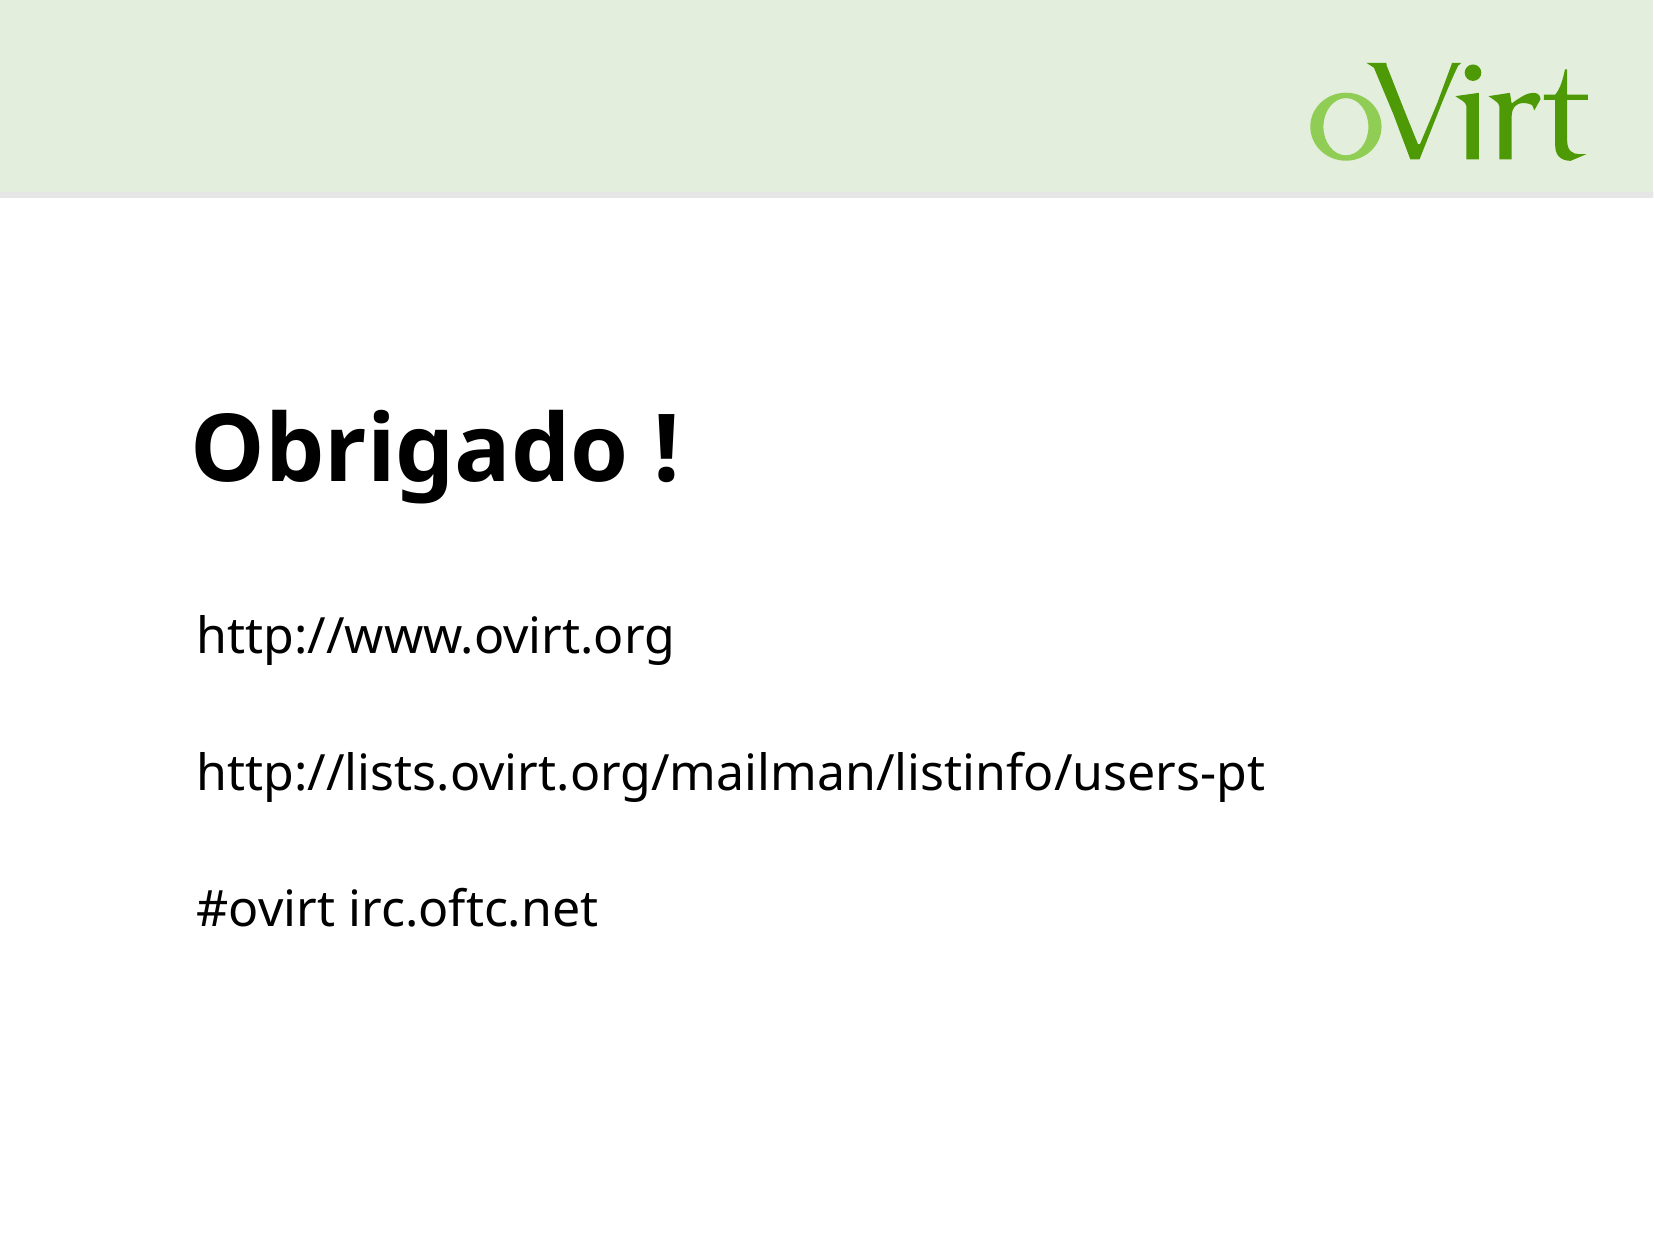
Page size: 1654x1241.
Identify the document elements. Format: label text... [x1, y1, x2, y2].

text_box Obrigado ! [175, 374, 1549, 510]
text_box http://www.ovirt.org http://lists.ovirt.org/mailman/listinfo/users-pt #ovirt irc.oftc.net [181, 592, 1555, 899]
